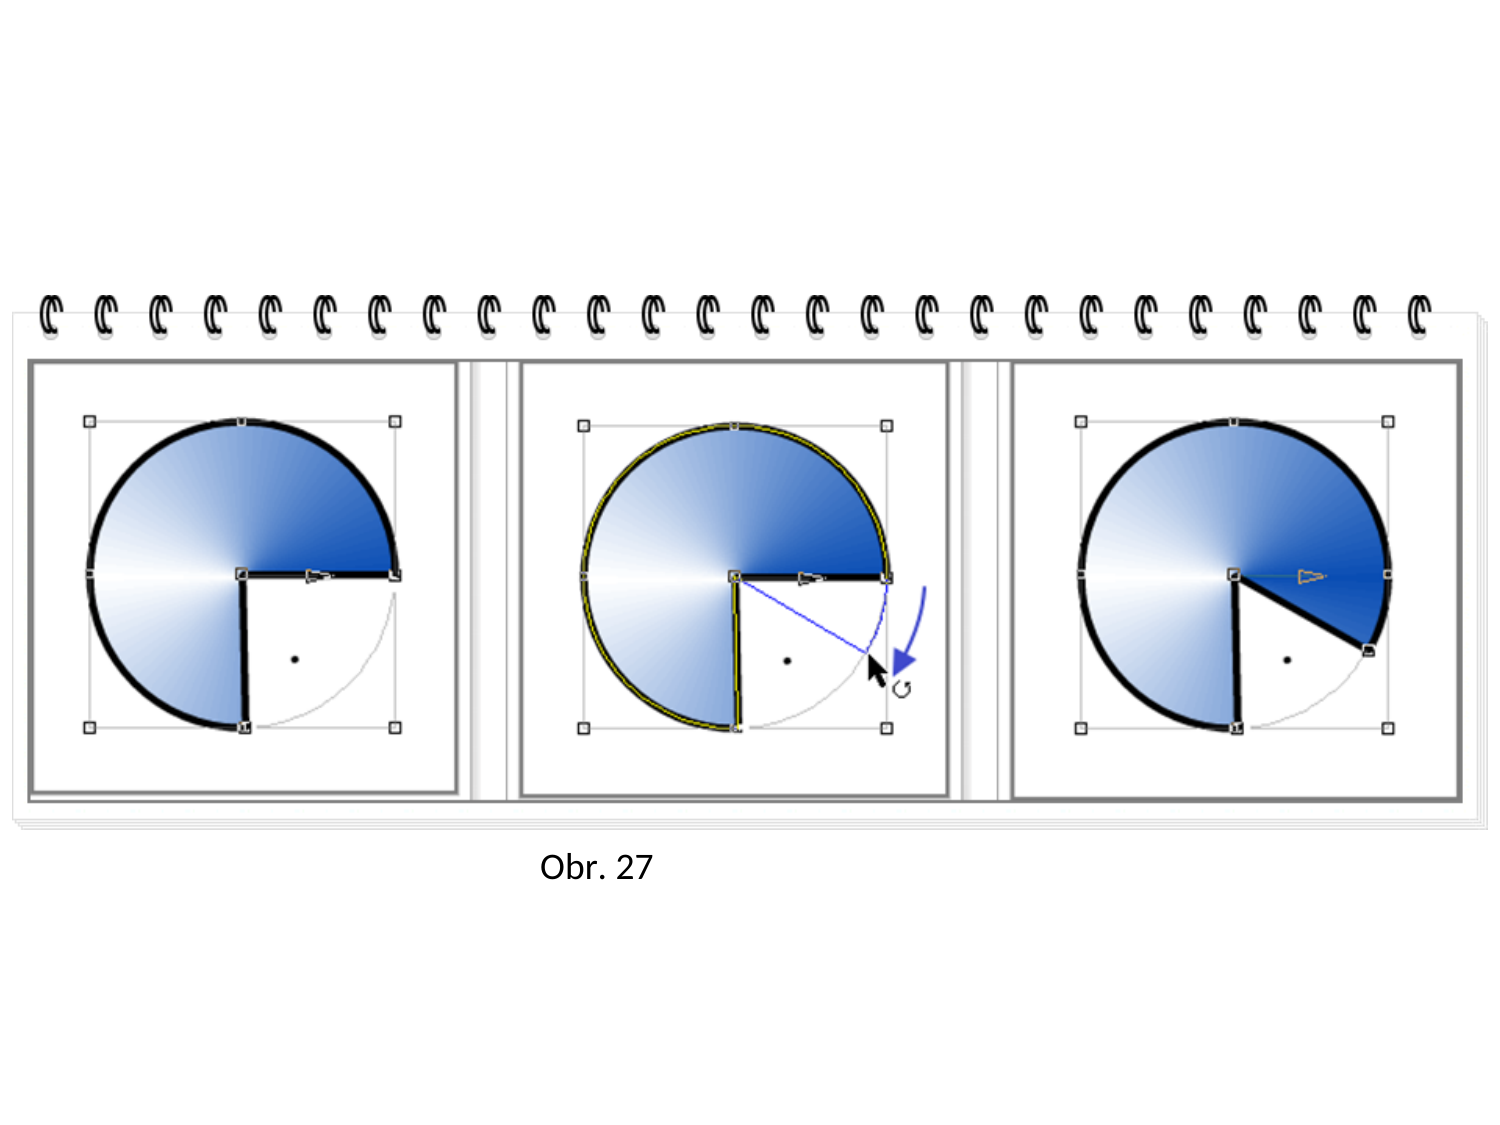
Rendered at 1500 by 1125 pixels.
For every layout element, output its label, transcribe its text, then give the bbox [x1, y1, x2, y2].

picture [12, 295, 1488, 830]
text_box Obr. 27 [525, 834, 904, 895]
